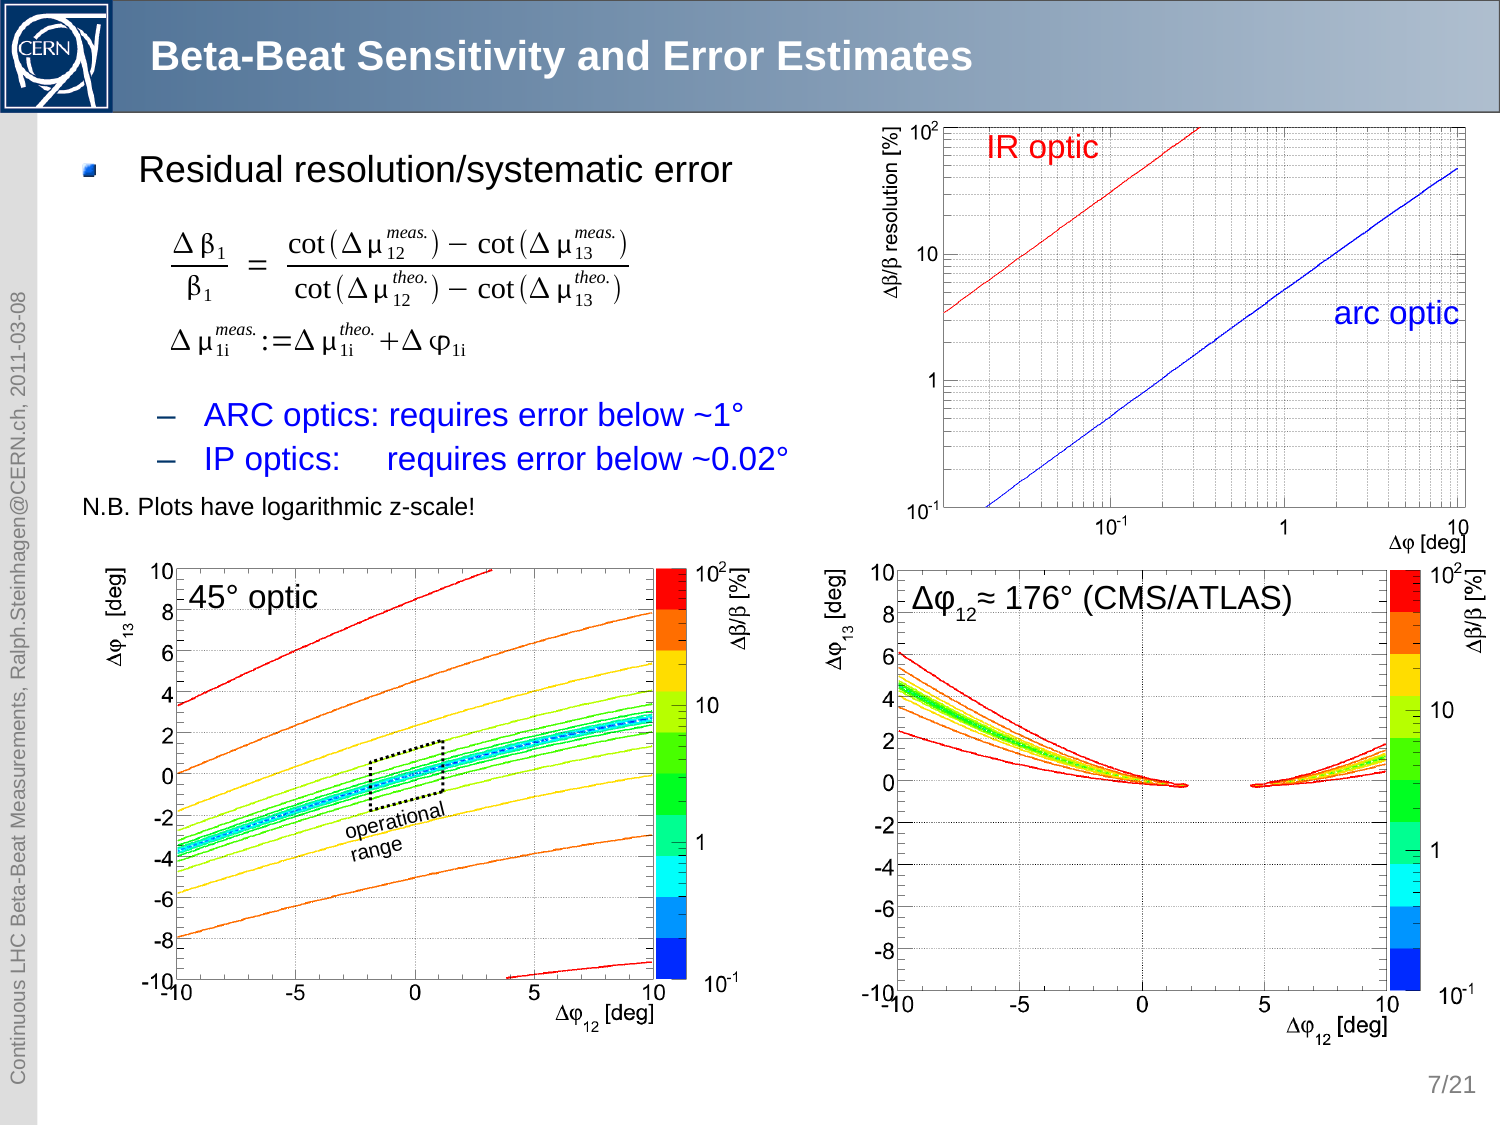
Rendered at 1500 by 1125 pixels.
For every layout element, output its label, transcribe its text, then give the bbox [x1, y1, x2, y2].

text_box IR optic [971, 121, 1115, 173]
text_box operational range [326, 773, 521, 878]
chart [162, 221, 638, 311]
text_box arc optic [1318, 287, 1475, 340]
text_box Δφ12≈ 176° (CMS/ATLAS) [896, 572, 1308, 633]
chart [162, 318, 474, 361]
picture [0, 0, 113, 113]
title Beta-Beat Sensitivity and Error Estimates [150, 7, 1201, 106]
list Residual resolution/systematic error ARC optics: requires error below ~1° IP optics: requires error below ~0.02° N.B. Plots have logarithmic z-scale! [82, 147, 871, 1025]
picture [817, 118, 1487, 1049]
picture [98, 559, 751, 1036]
text_box 45° optic [173, 571, 334, 624]
